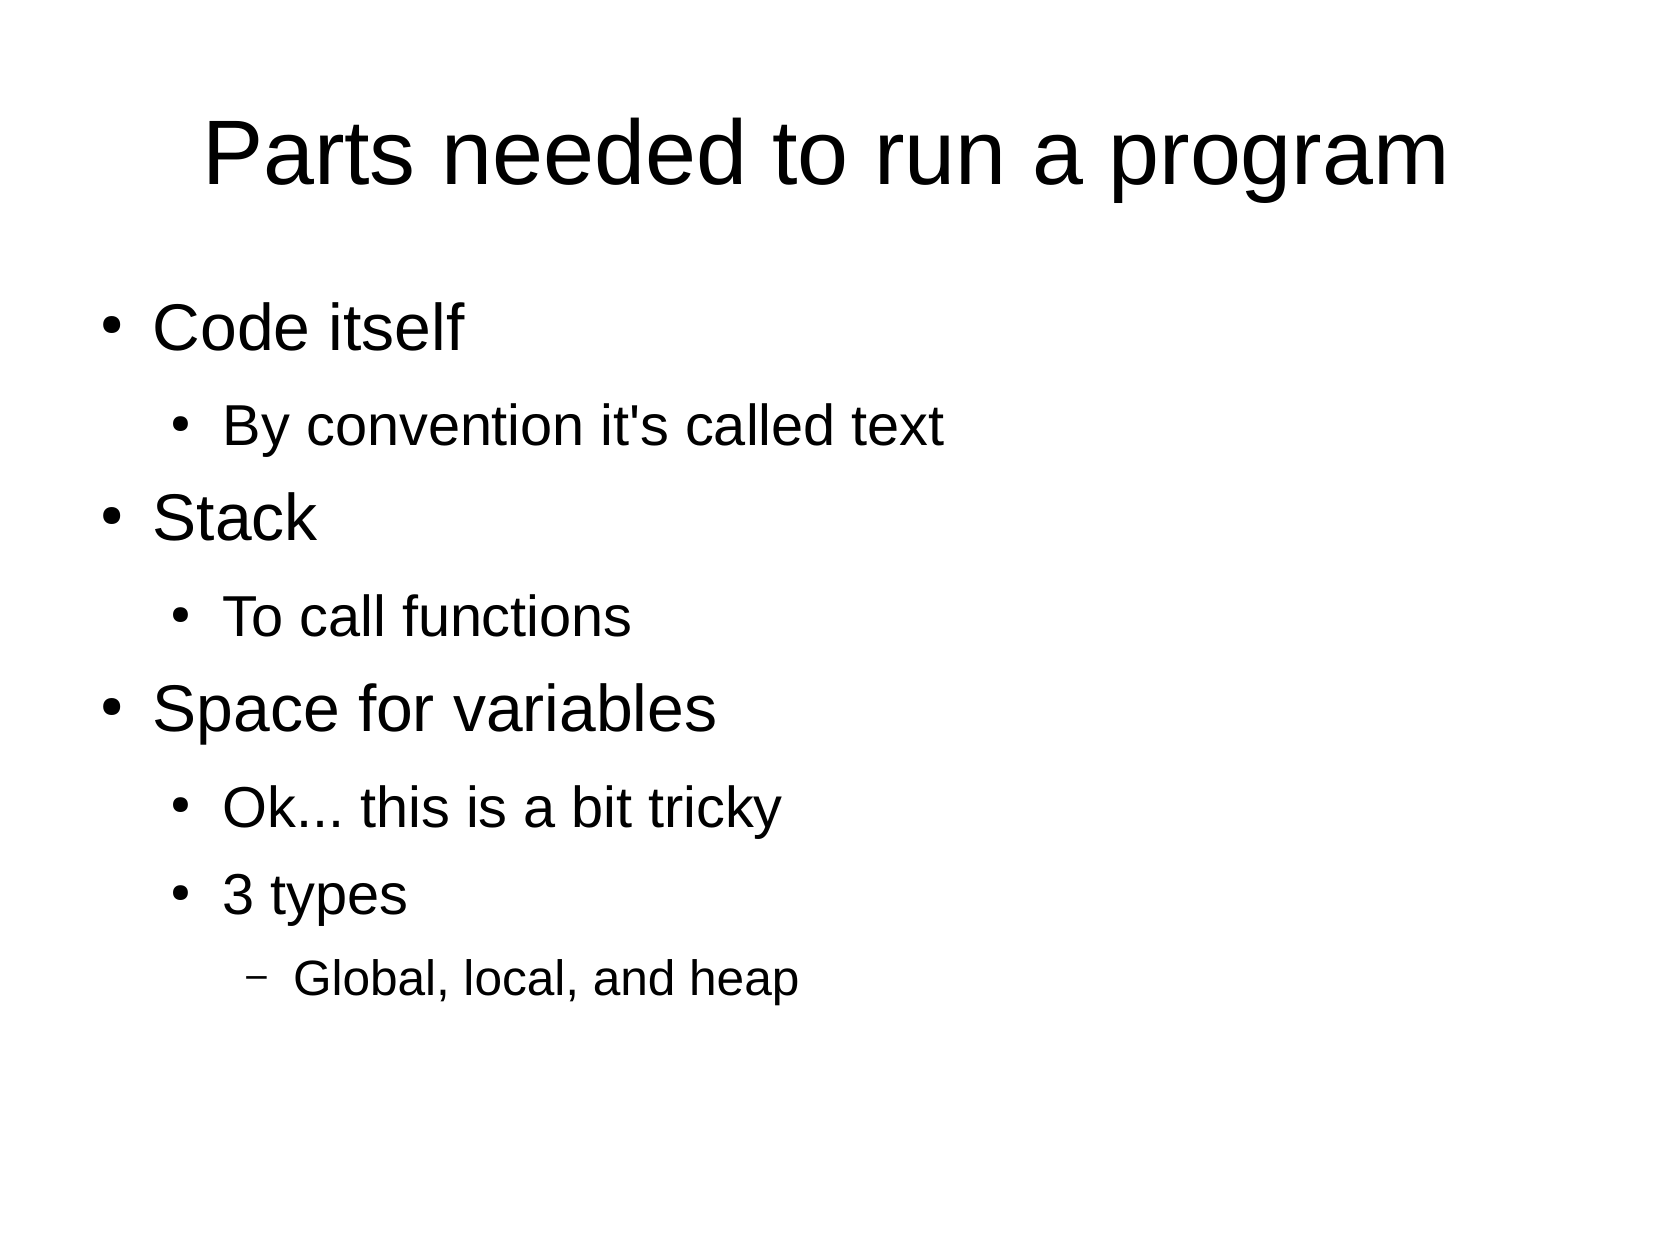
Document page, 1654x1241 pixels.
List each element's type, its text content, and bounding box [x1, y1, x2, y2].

title Parts needed to run a program [82, 49, 1571, 257]
list Code itself By convention it's called text Stack To call functions Space for variables Ok... this is a bit tricky 3 types Global, local, and heap [82, 290, 1571, 1010]
